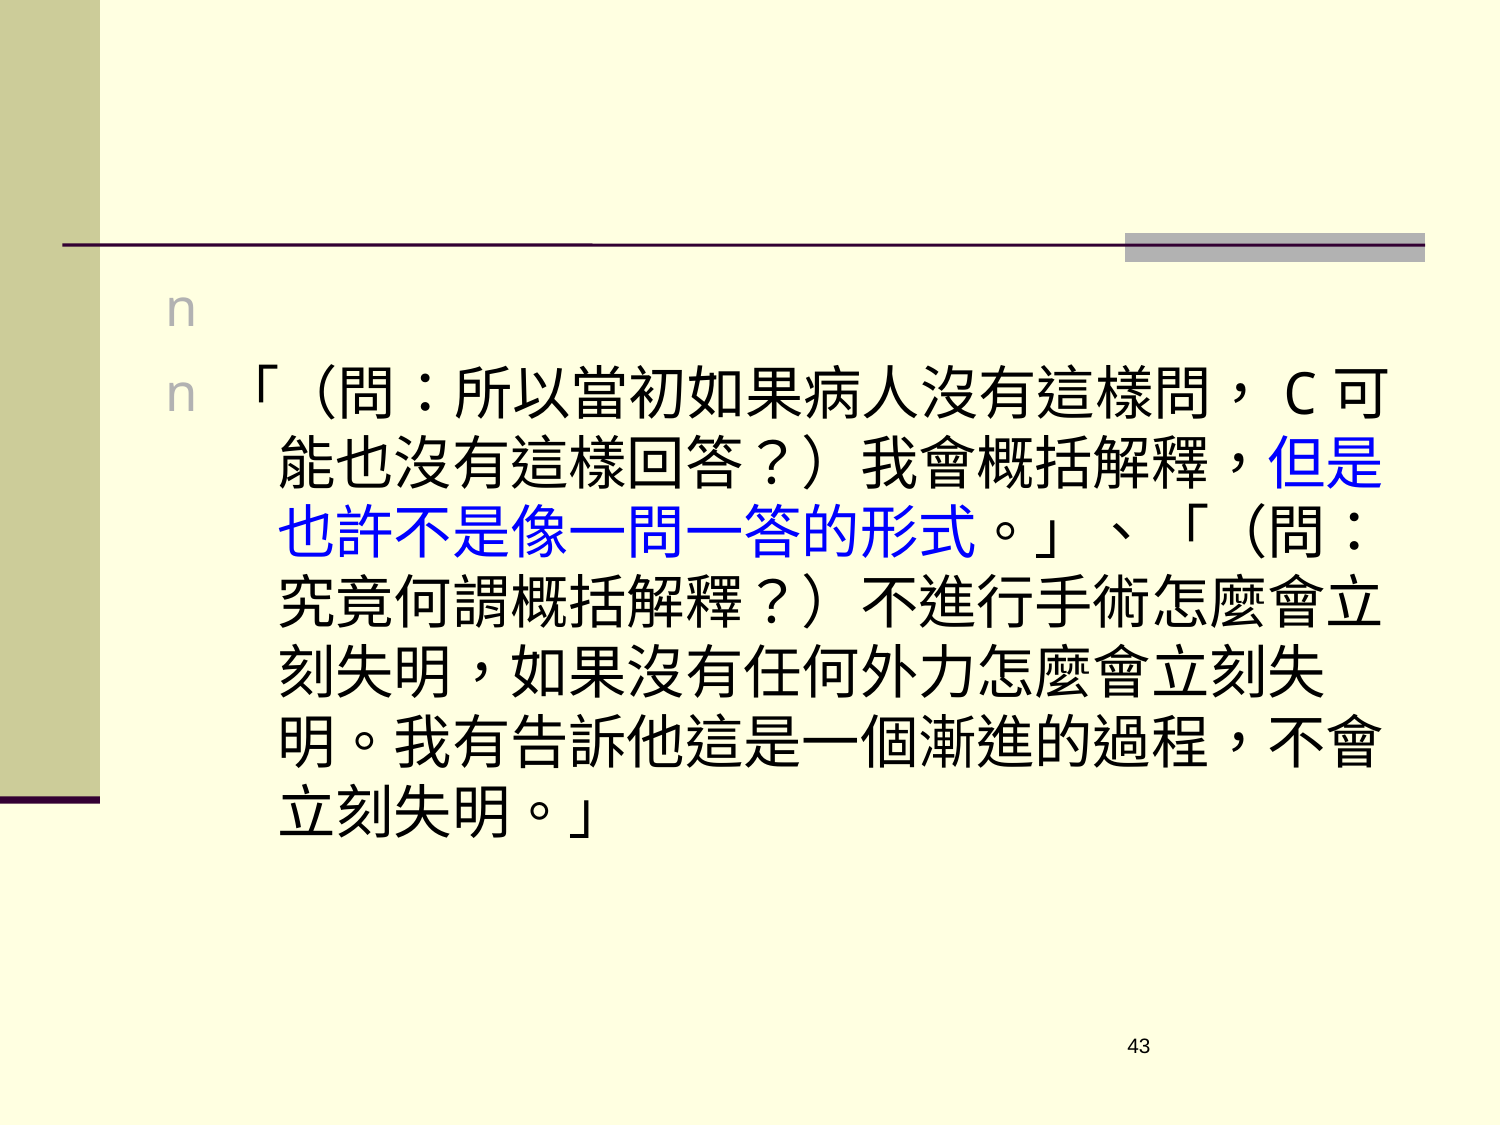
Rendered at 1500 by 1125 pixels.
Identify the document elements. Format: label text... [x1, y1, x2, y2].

list 「（問：所以當初如果病人沒有這樣問，C可能也沒有這樣回答？）我會概括解釋，但是也許不是像一問一答的形式。」、「（問：究竟何謂概括解釋？）不進行手術怎麼會立刻失明，如果沒有任何外力怎麼會立刻失明。我有告訴他這是一個漸進的過程，不會立刻失明。」 [150, 262, 1426, 1006]
text_box [1112, 1025, 1426, 1101]
